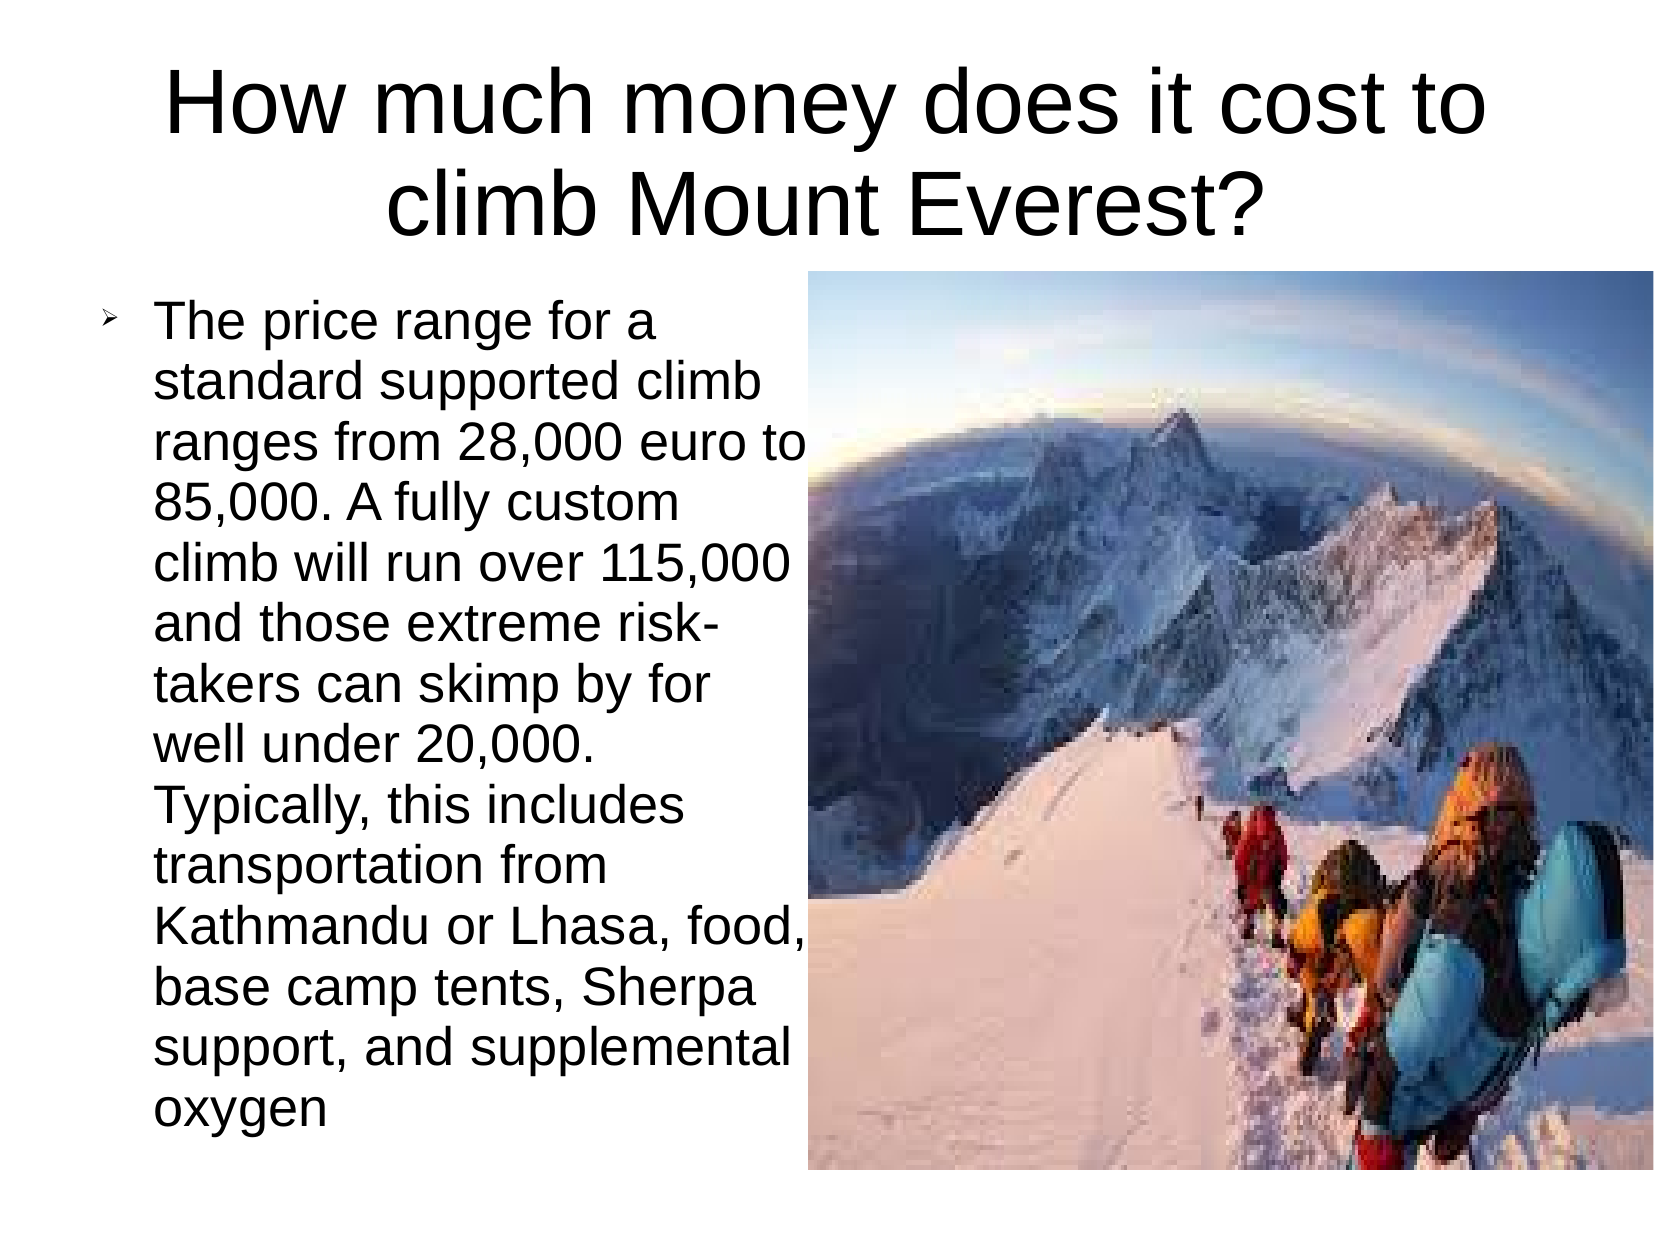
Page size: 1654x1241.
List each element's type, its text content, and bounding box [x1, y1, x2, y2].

picture [808, 271, 1654, 1170]
list The price range for a standard supported climb ranges from 28,000 euro to 85,000. A fully custom climb will run over 115,000 and those extreme risk-takers can skimp by for well under 20,000. Typically, this includes transportation from Kathmandu or Lhasa, food, base camp tents, Sherpa support, and supplemental oxygen [82, 290, 808, 1138]
title How much money does it cost to climb Mount Everest? [82, 49, 1571, 257]
